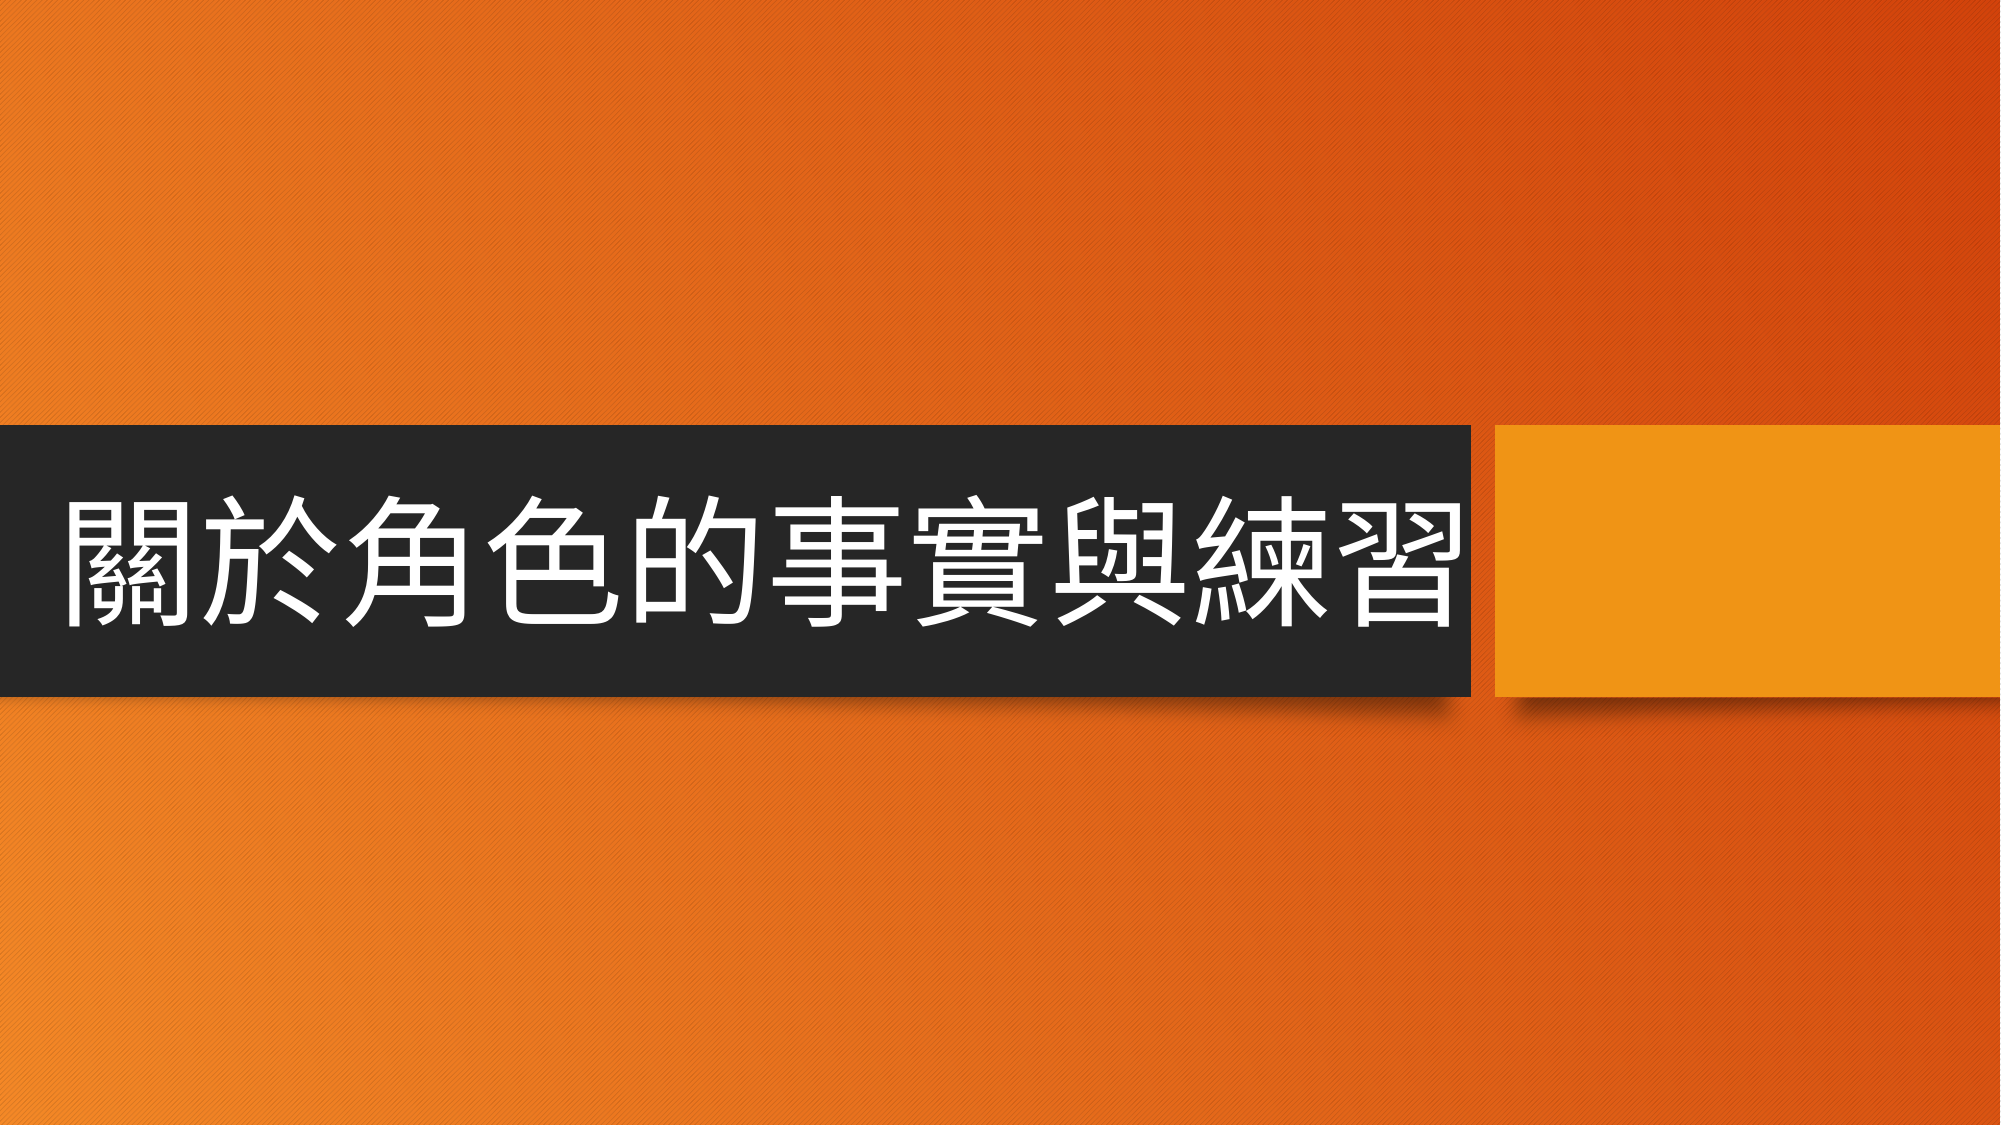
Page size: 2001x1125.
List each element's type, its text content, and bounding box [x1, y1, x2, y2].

title 關於角色的事實與練習 [0, 378, 1566, 654]
